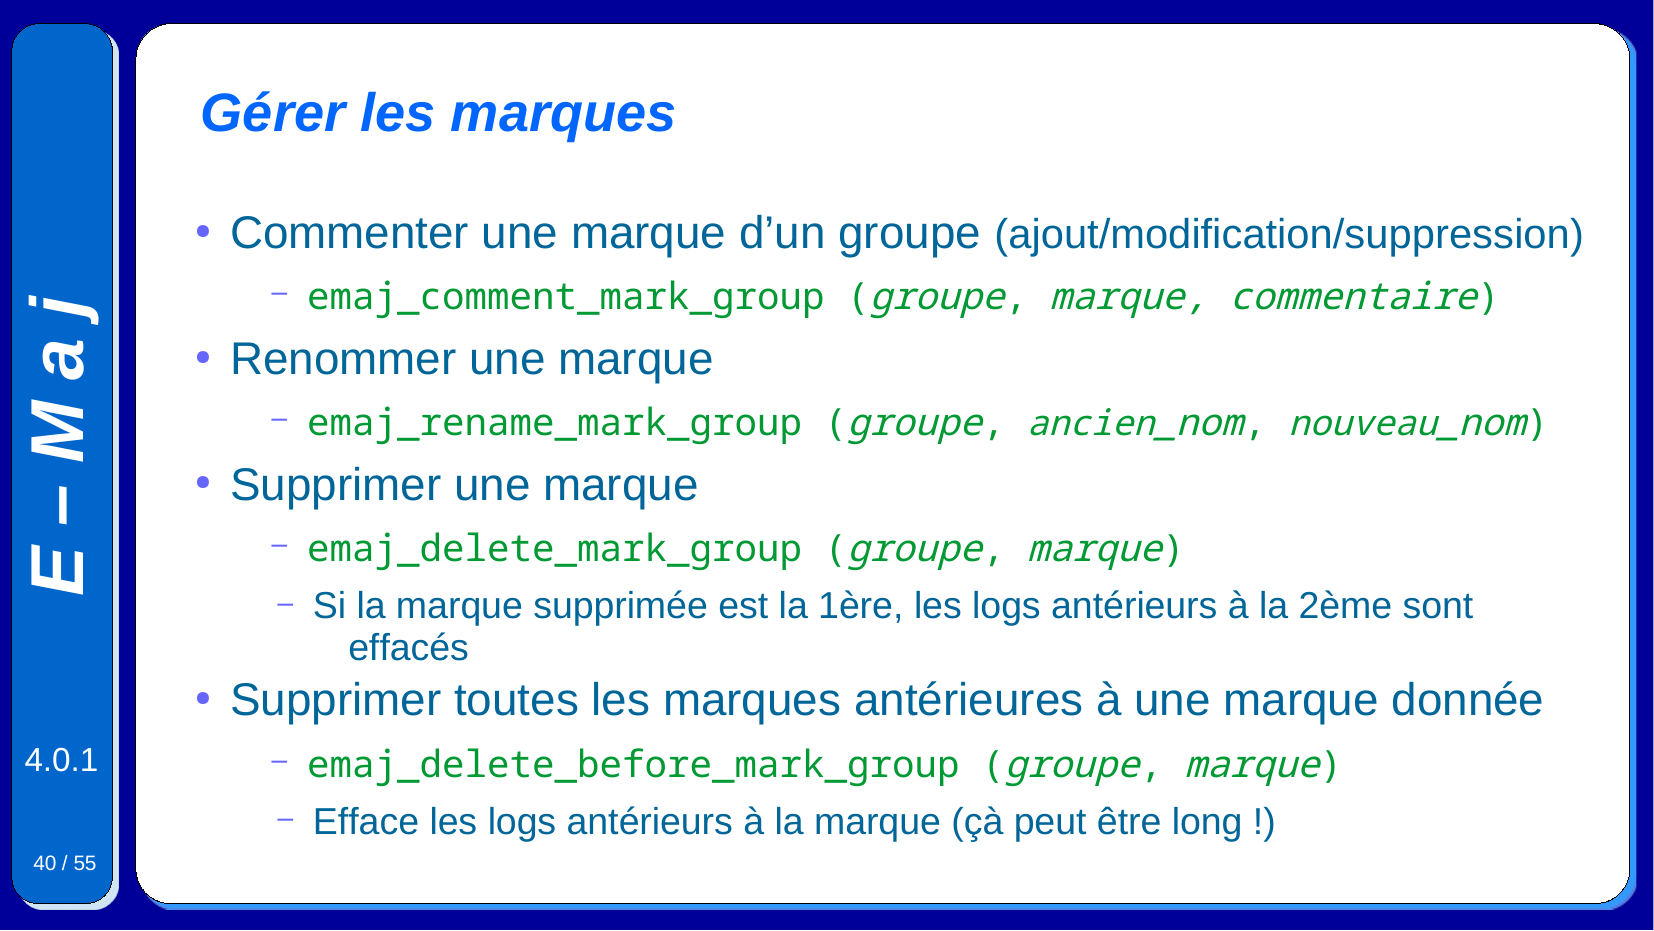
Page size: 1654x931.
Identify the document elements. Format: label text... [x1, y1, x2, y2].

list Commenter une marque d’un groupe (ajout/modification/suppression) emaj_comment_mark_group (groupe, marque, commentaire) Renommer une marque emaj_rename_mark_group (groupe, ancien_nom, nouveau_nom) Supprimer une marque emaj_delete_mark_group (groupe, marque) Si la marque supprimée est la 1ère, les logs antérieurs à la 2ème sont effacés Supprimer toutes les marques antérieures à une marque donnée emaj_delete_before_mark_group (groupe, marque) Efface les logs antérieurs à la marque (çà peut être long !) [177, 206, 1587, 827]
title Gérer les marques [200, 34, 1575, 191]
